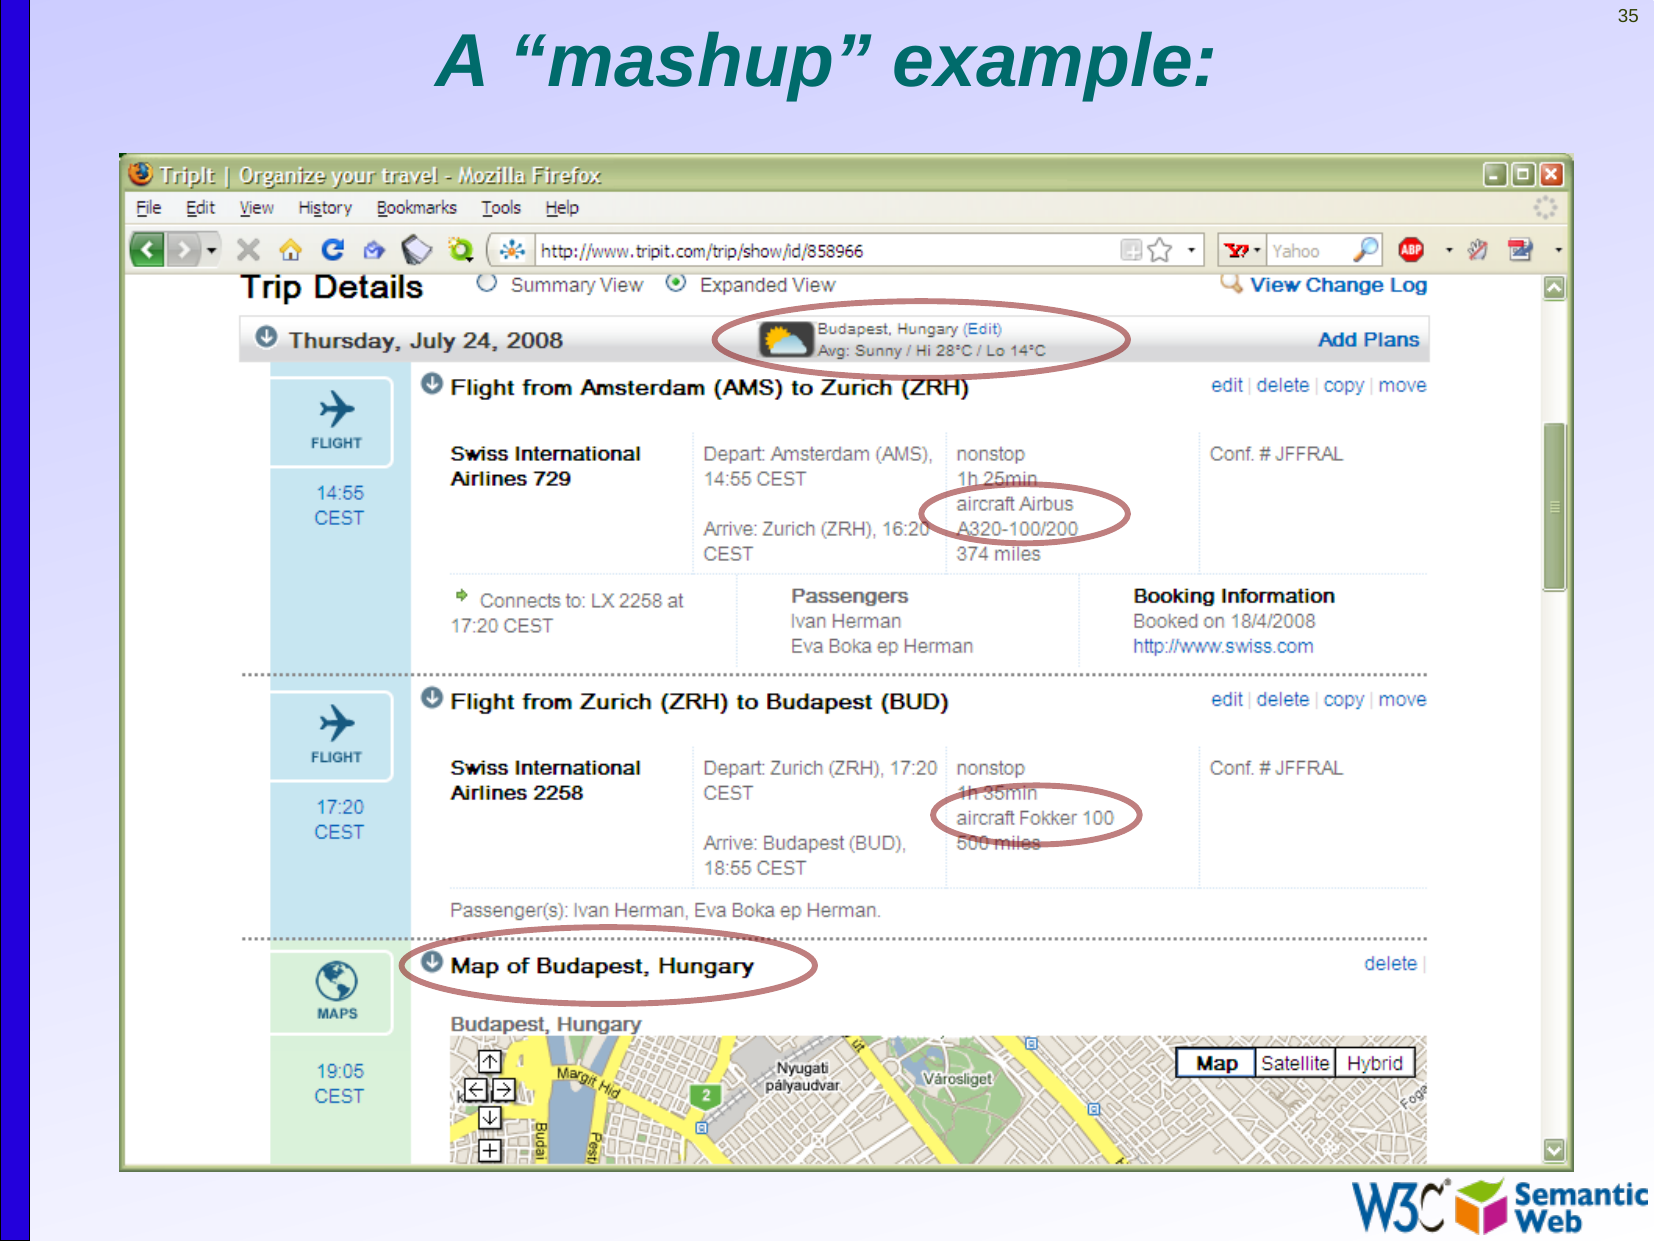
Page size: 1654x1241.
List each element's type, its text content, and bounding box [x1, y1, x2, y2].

picture [1352, 1175, 1648, 1235]
title A “mashup” example: [0, 0, 1654, 119]
picture [119, 153, 1574, 1172]
